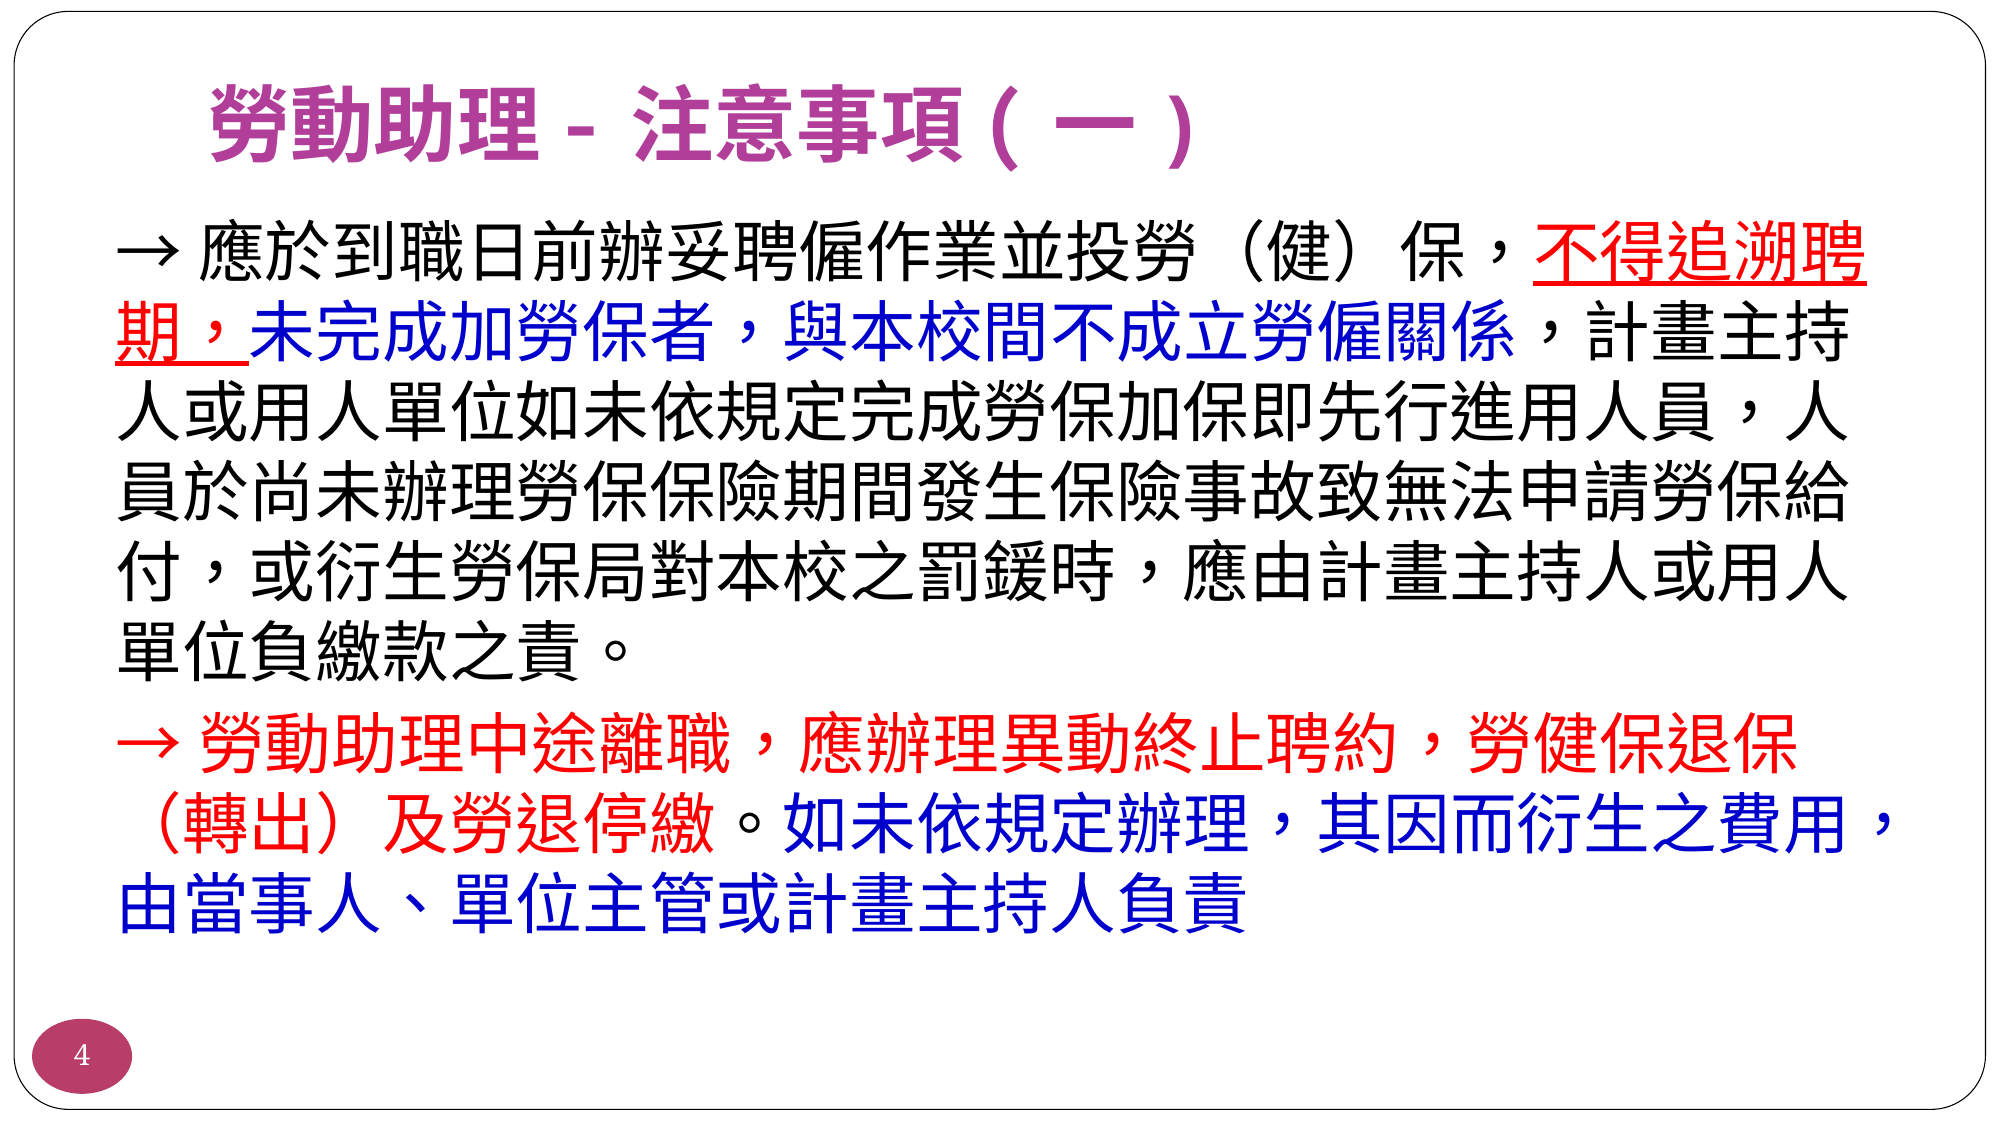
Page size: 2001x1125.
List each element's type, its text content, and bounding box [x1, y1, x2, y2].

list →應於到職日前辦妥聘僱作業並投勞（健）保，不得追溯聘期，未完成加勞保者，與本校間不成立勞僱關係，計畫主持人或用人單位如未依規定完成勞保加保即先行進用人員，人員於尚未辦理勞保保險期間發生保險事故致無法申請勞保給付，或衍生勞保局對本校之罰鍰時，應由計畫主持人或用人單位負繳款之責。 →勞動助理中途離職，應辦理異動終止聘約，勞健保退保（轉出）及勞退停繳。如未依規定辦理，其因而衍生之費用，由當事人、單位主管或計畫主持人負責 [100, 201, 1898, 1012]
title 勞動助理-注意事項(一) [192, 0, 1893, 188]
text_box <編號> [32, 1018, 133, 1094]
